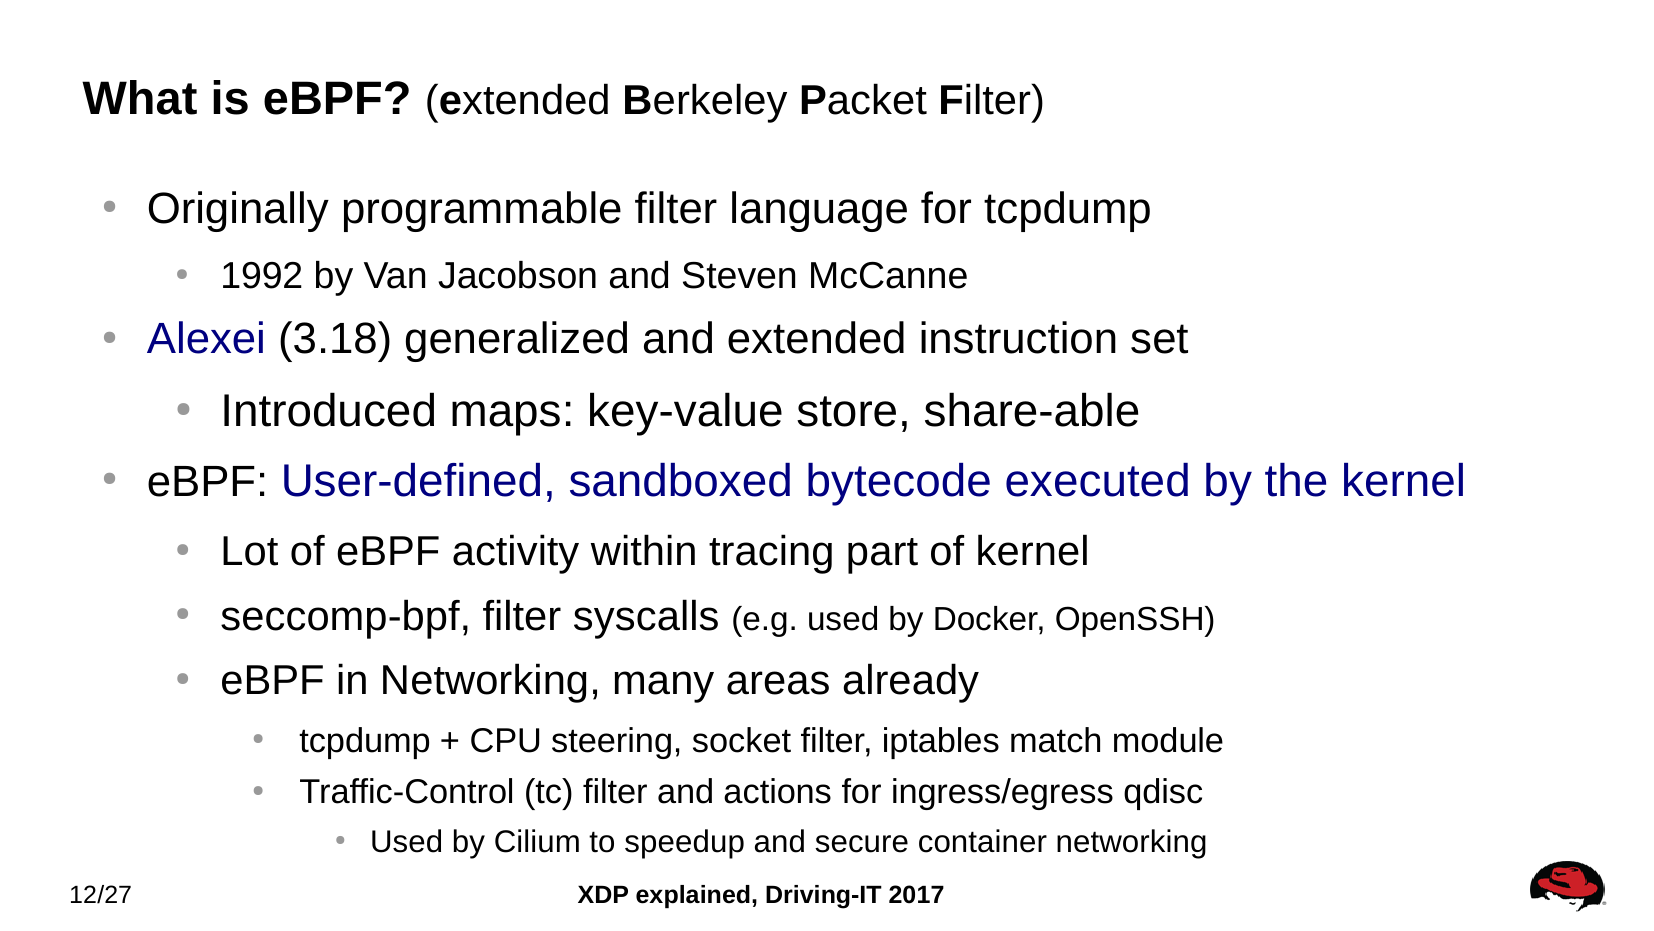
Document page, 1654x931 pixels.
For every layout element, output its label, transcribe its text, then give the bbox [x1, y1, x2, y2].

text_box [82, 28, 1571, 169]
picture [1529, 859, 1613, 918]
list Originally programmable filter language for tcpdump 1992 by Van Jacobson and Steven McCanne Alexei (3.18) generalized and extended instruction set Introduced maps: key-value store, share-able eBPF: User-defined, sandboxed bytecode executed by the kernel Lot of eBPF activity within tracing part of kernel seccomp-bpf, filter syscalls (e.g. used by Docker, OpenSSH) eBPF in Networking, many areas already tcpdump + CPU steering, socket filter, iptables match module Traffic-Control (tc) filter and actions for ingress/egress qdisc Used by Cilium to speedup and secure container networking [86, 183, 1575, 859]
